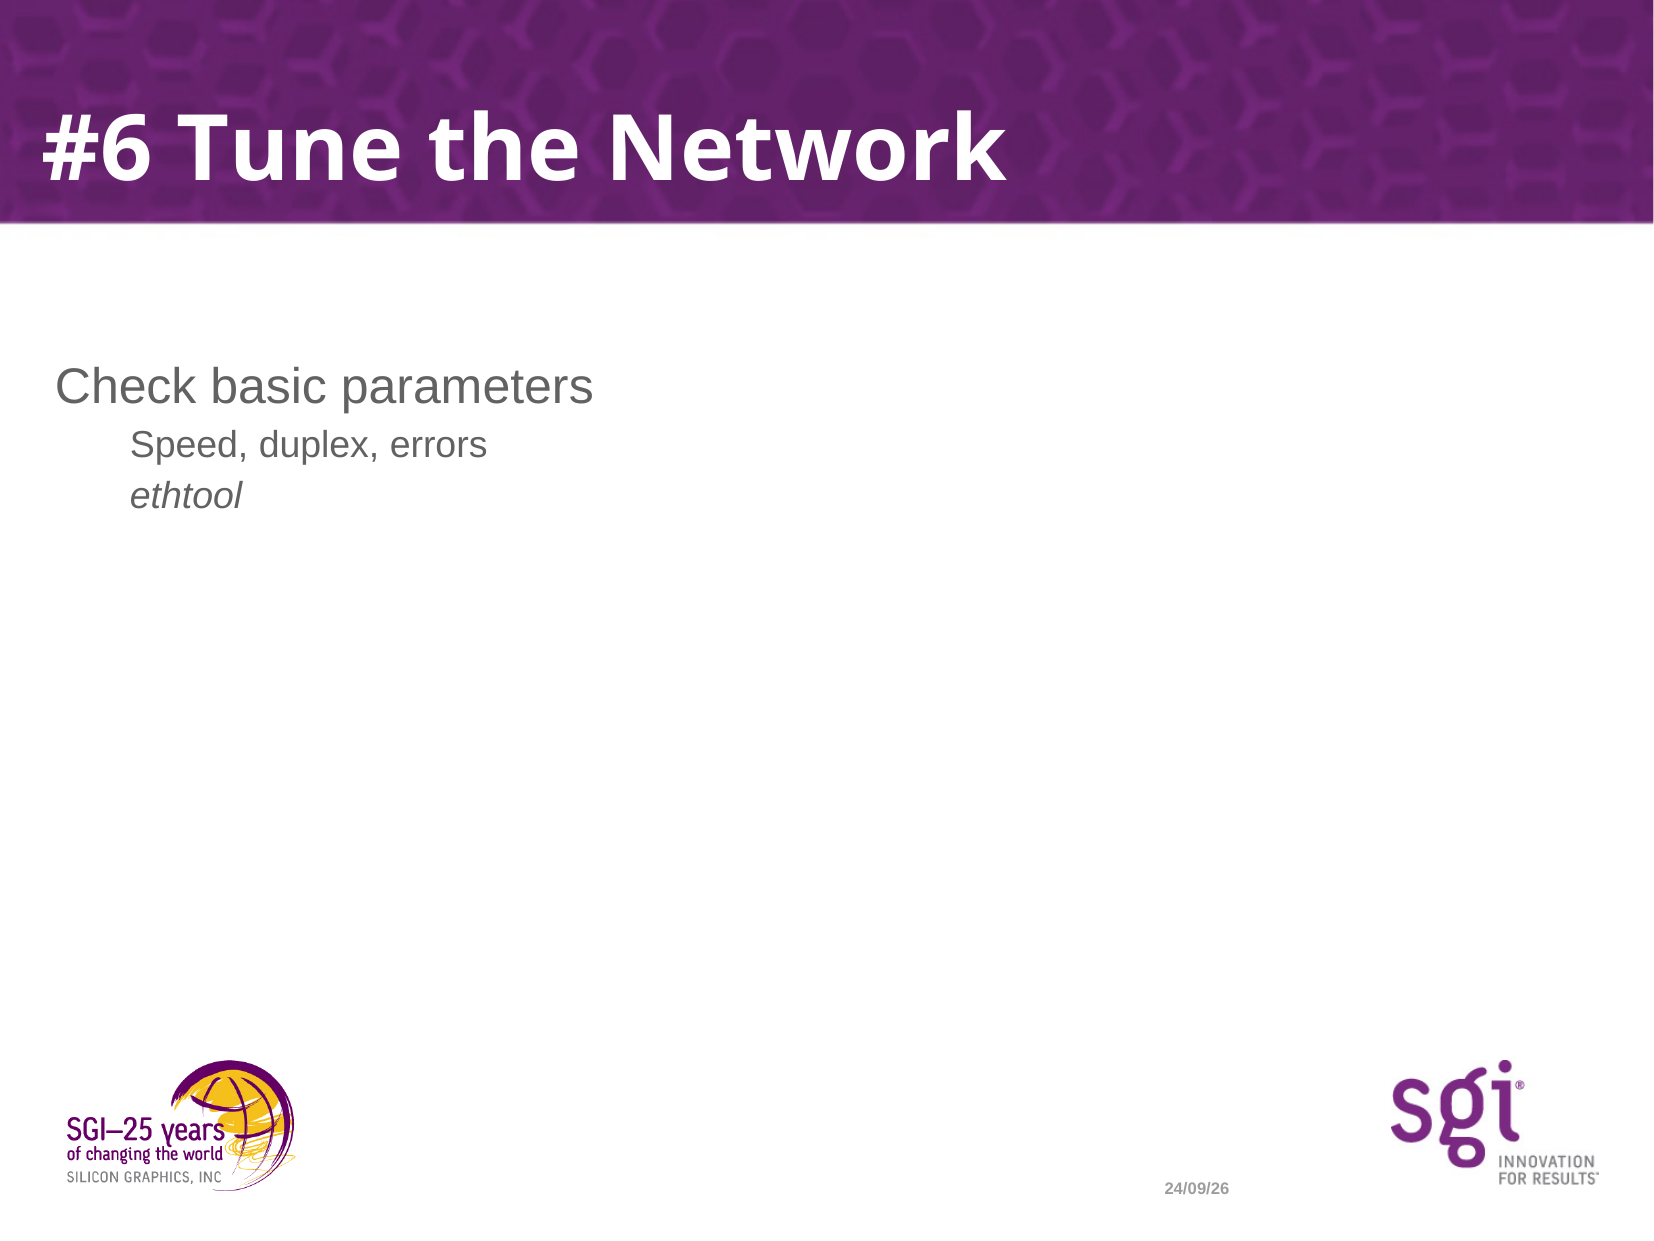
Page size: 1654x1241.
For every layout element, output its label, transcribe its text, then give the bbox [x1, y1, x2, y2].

picture [0, 0, 1654, 1194]
title #6 Tune the Network [41, 48, 1447, 241]
list Check basic parameters Speed, duplex, errors ethtool [55, 358, 1461, 937]
